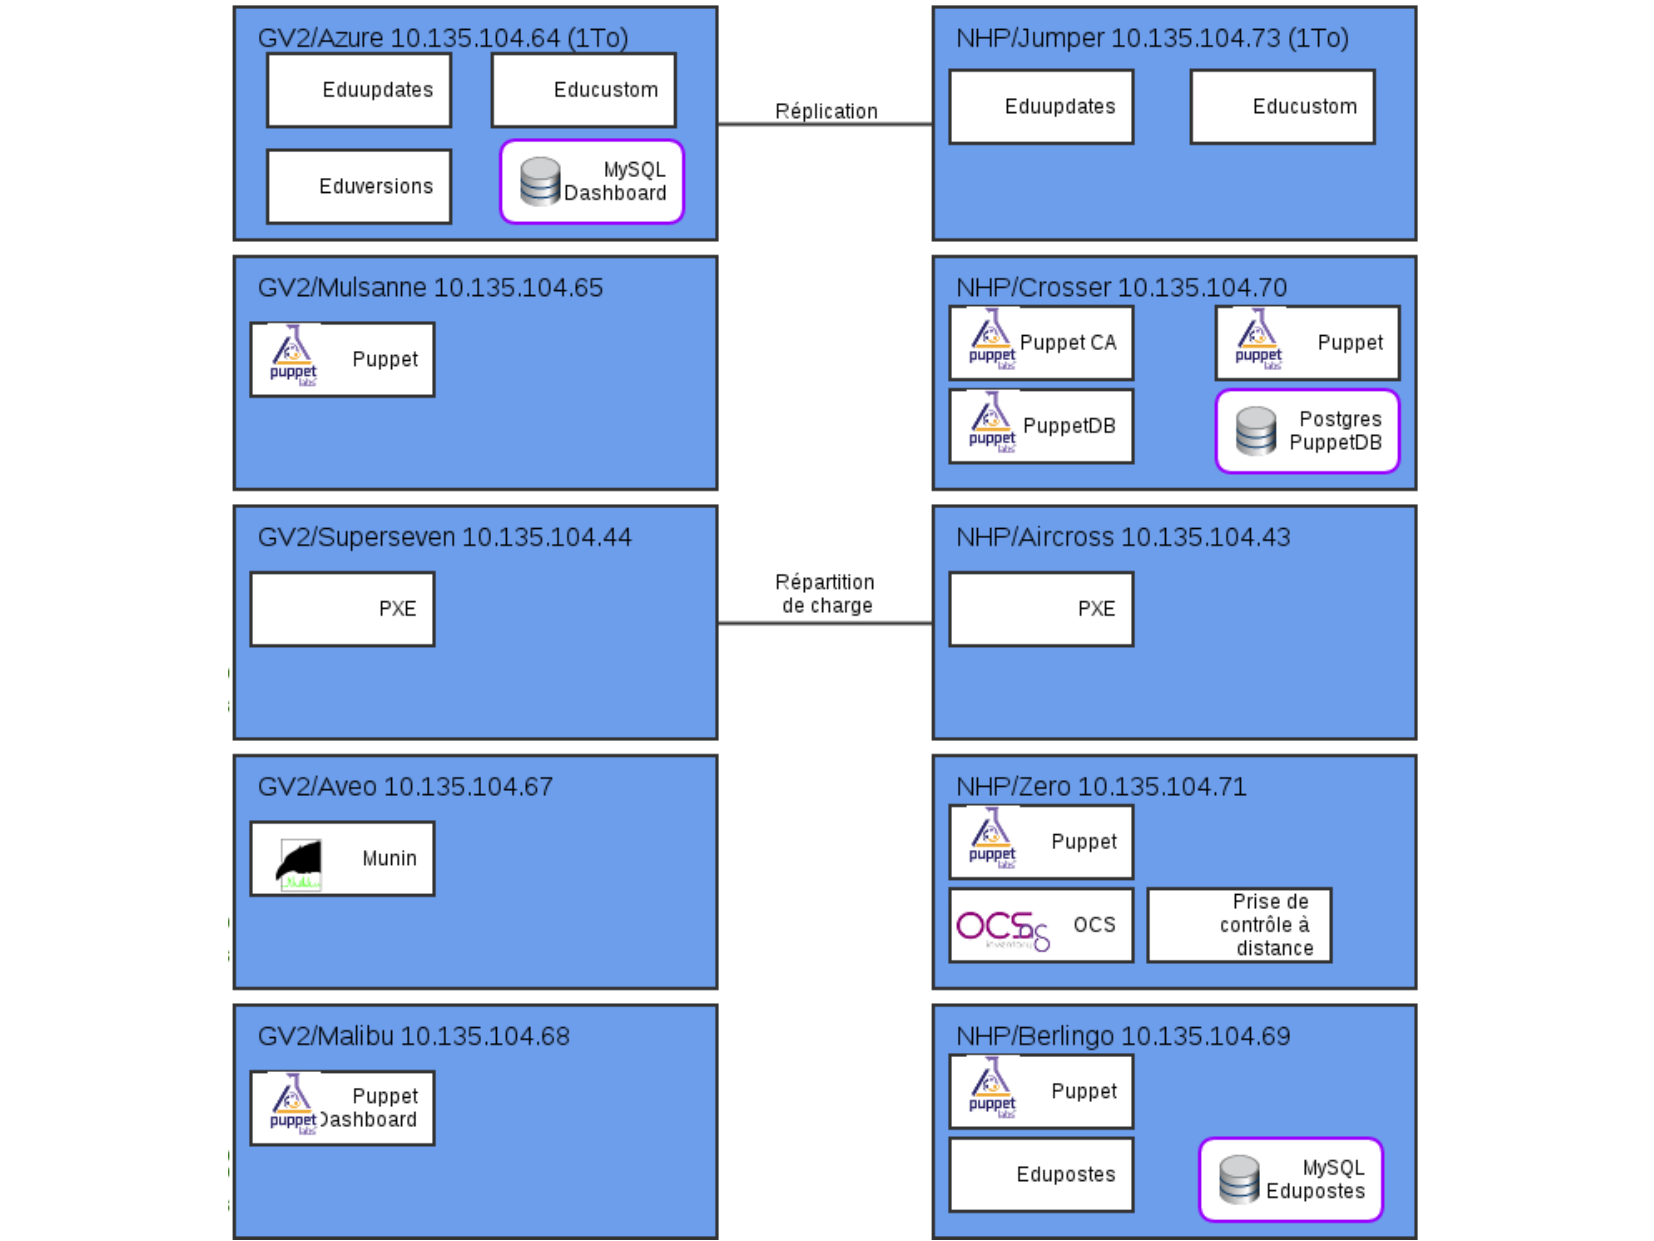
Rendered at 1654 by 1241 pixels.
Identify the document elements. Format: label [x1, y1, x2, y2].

picture [228, 0, 1423, 1240]
